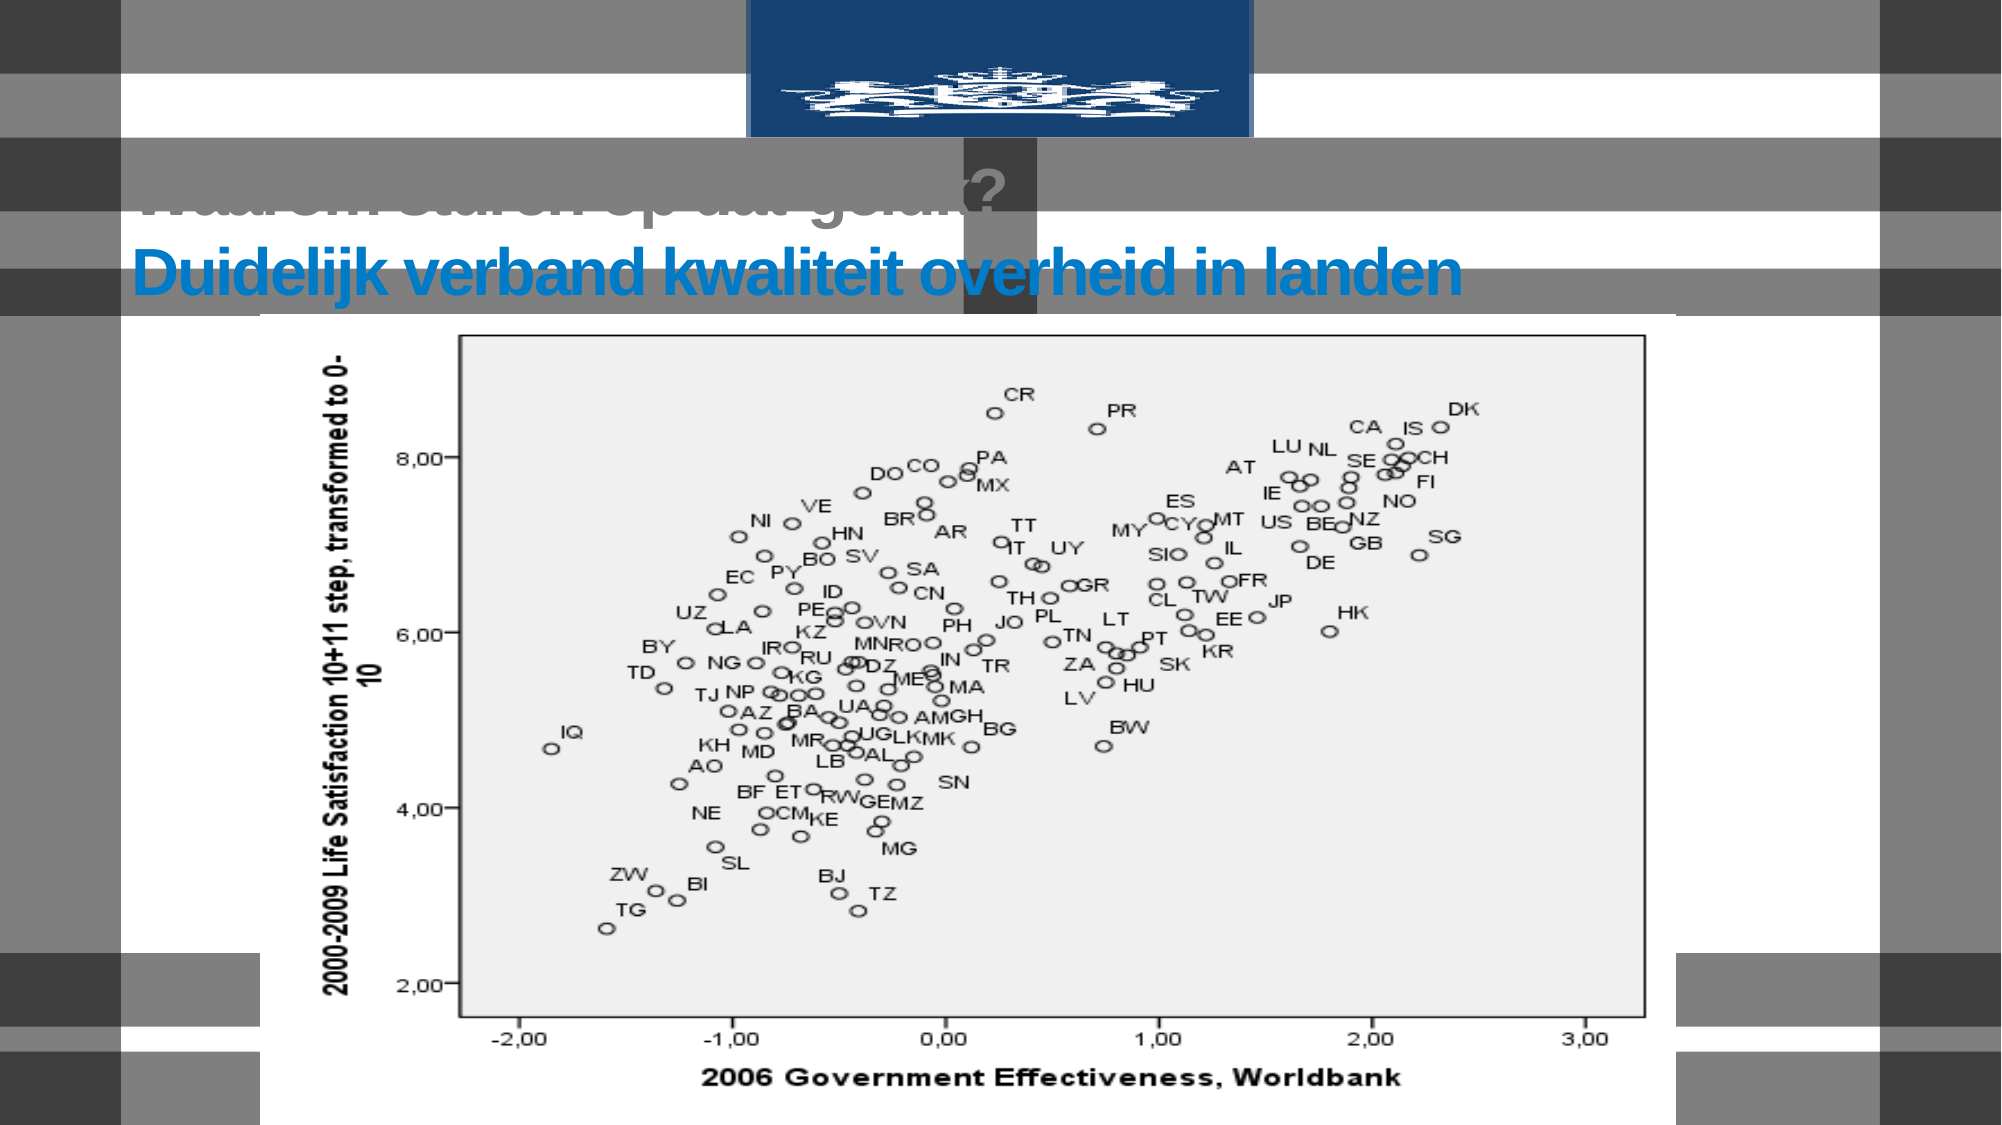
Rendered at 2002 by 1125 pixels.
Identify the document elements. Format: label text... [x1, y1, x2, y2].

title Waarom sturen op dat geluk? Duidelijk verband kwaliteit overheid in landen [131, 149, 1891, 215]
picture [260, 314, 1676, 1125]
